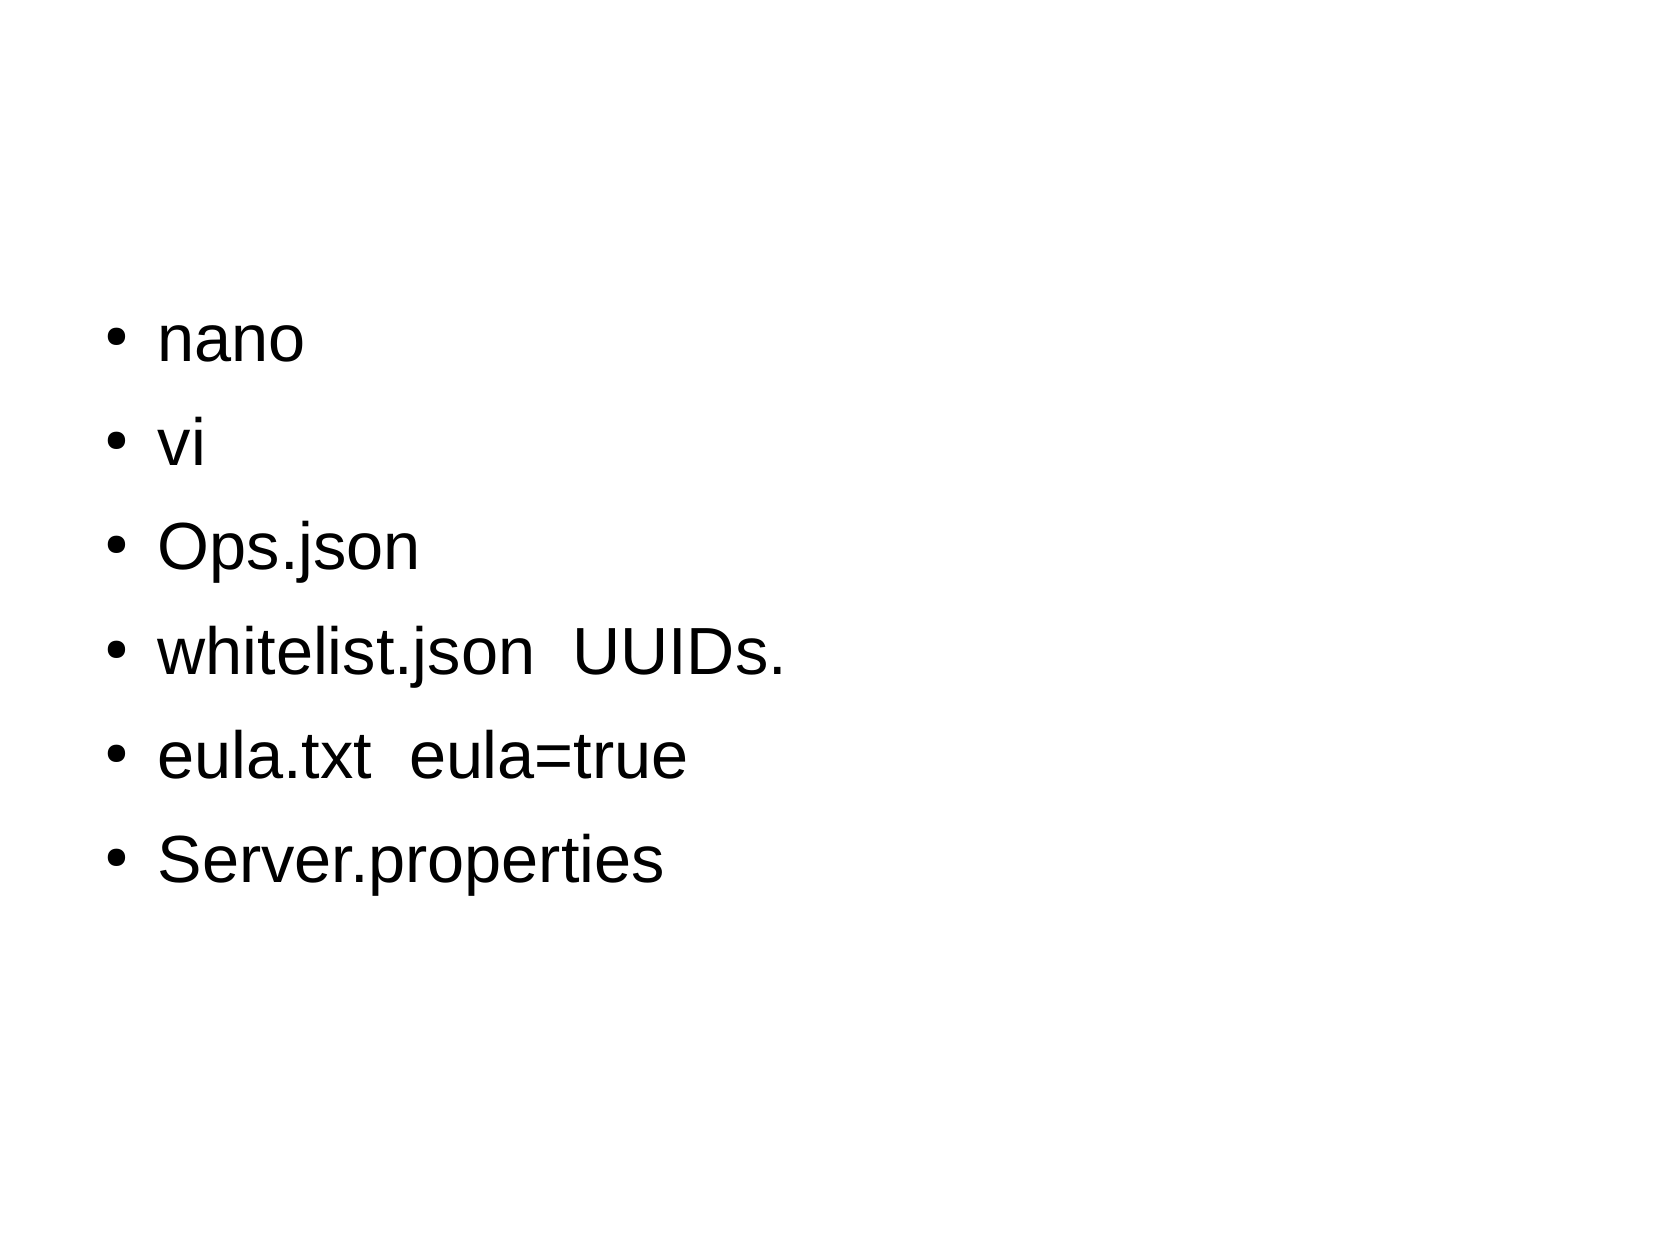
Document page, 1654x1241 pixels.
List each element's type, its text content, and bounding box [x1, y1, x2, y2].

list nano vi Ops.json whitelist.json UUIDs. eula.txt eula=true Server.properties [86, 300, 1576, 1021]
